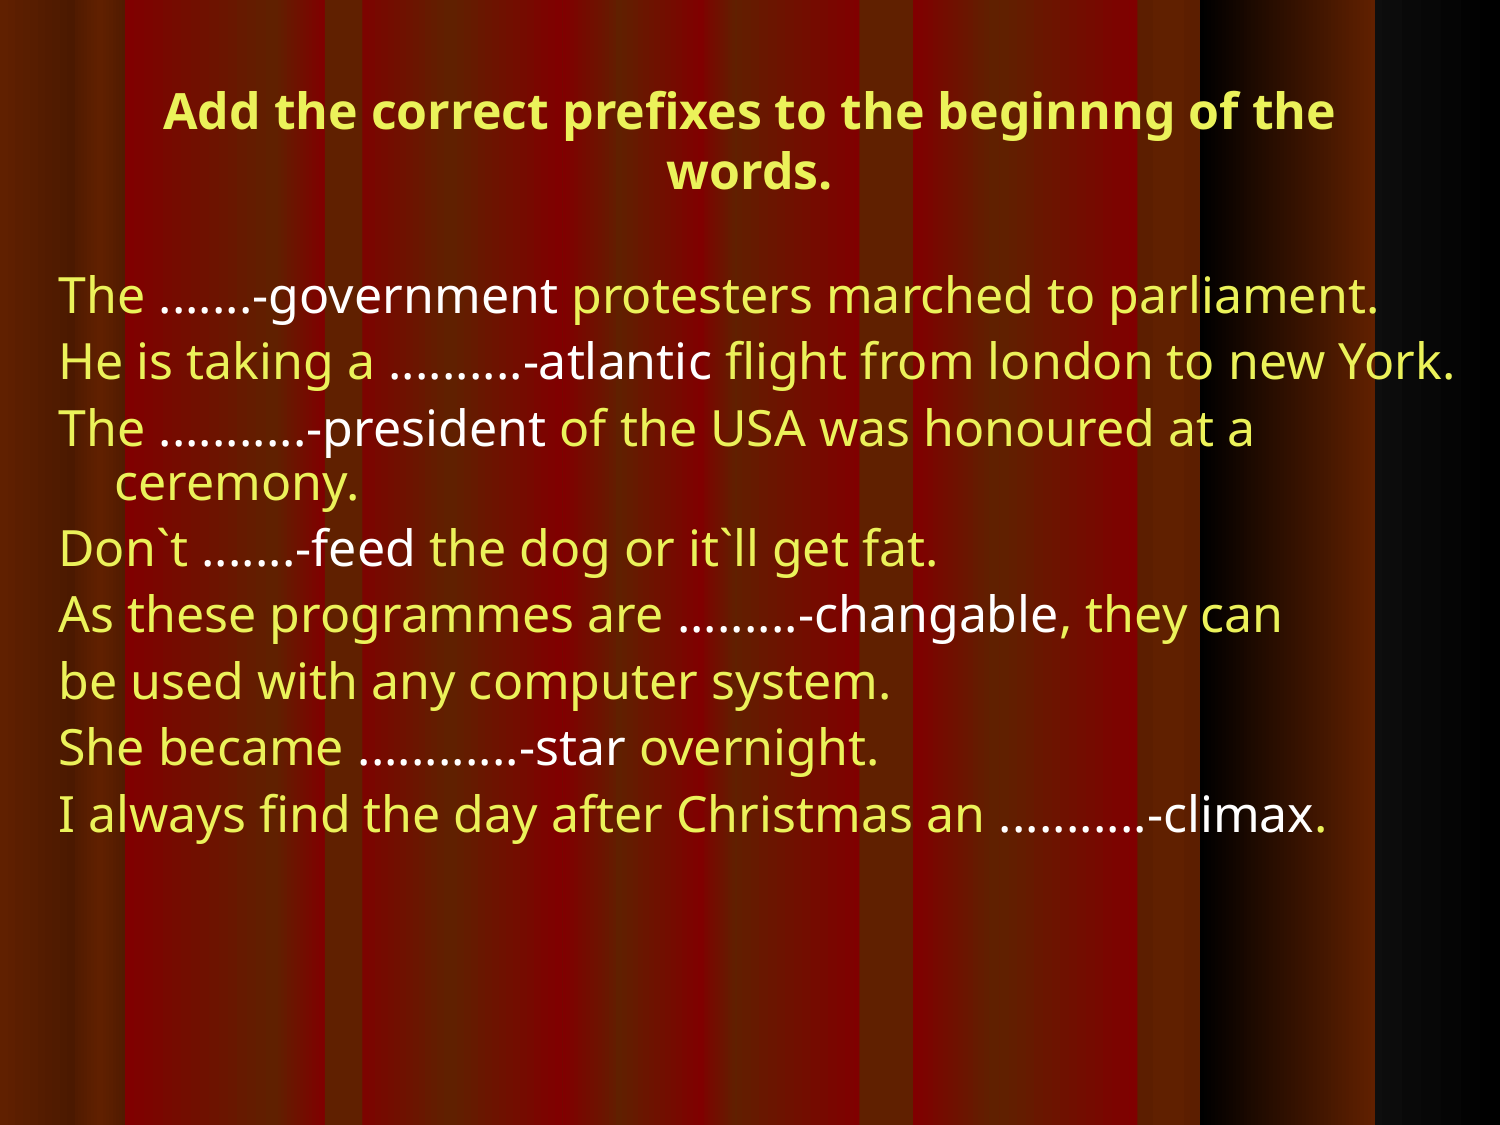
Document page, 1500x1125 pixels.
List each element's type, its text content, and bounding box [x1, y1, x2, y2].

title Add the correct prefixes to the beginnng of the words. [75, 37, 1425, 241]
list The .......-government protesters marched to parliament. He is taking a ..........-atlantic flight from london to new York. The ...........-president of the USA was honoured at a ceremony. Don`t .......-feed the dog or it`ll get fat. As these programmes are .........-changable, they can be used with any computer system. She became ............-star overnight. I always find the day after Christmas an ...........-climax. [43, 262, 1500, 916]
